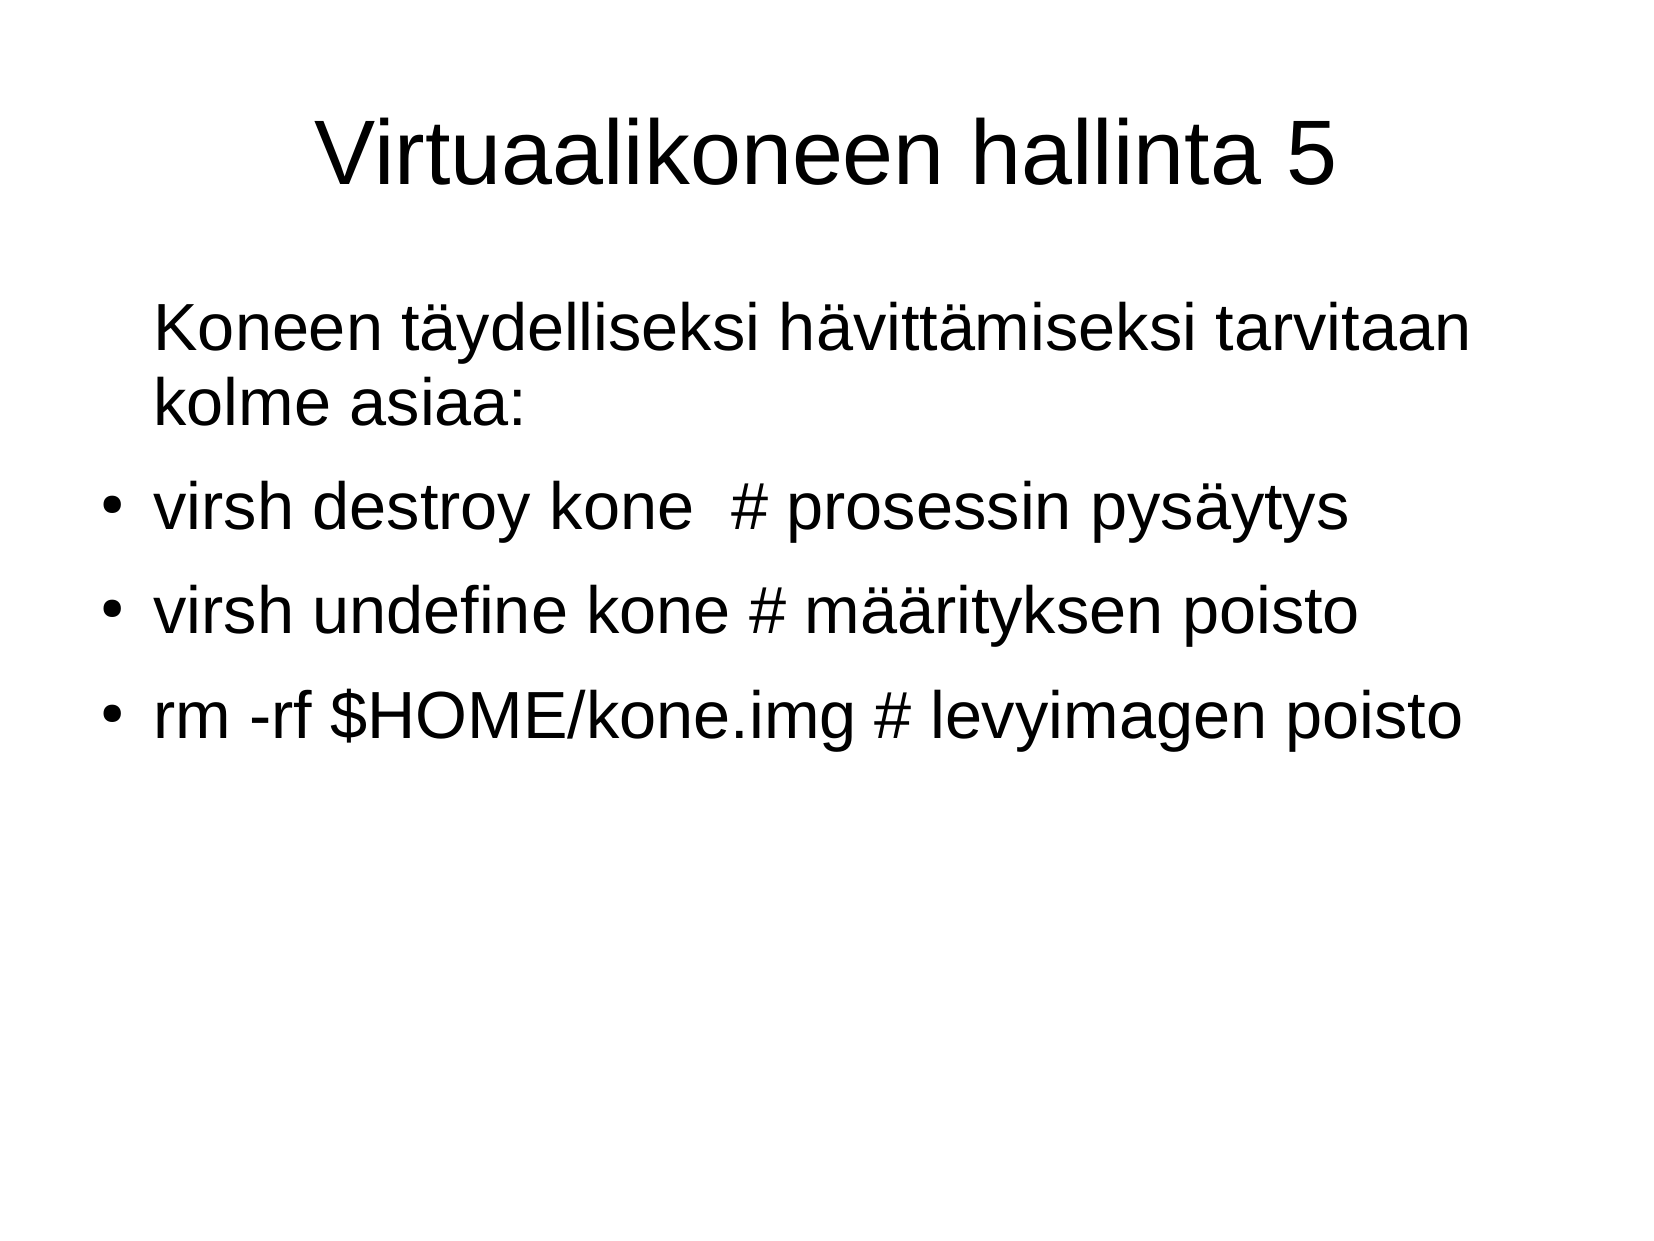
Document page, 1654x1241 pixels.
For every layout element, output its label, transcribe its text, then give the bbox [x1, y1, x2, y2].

title Virtuaalikoneen hallinta 5 [82, 49, 1571, 257]
list Koneen täydelliseksi hävittämiseksi tarvitaan kolme asiaa: virsh destroy kone # prosessin pysäytys virsh undefine kone # määrityksen poisto rm -rf $HOME/kone.img # levyimagen poisto [82, 290, 1571, 1010]
